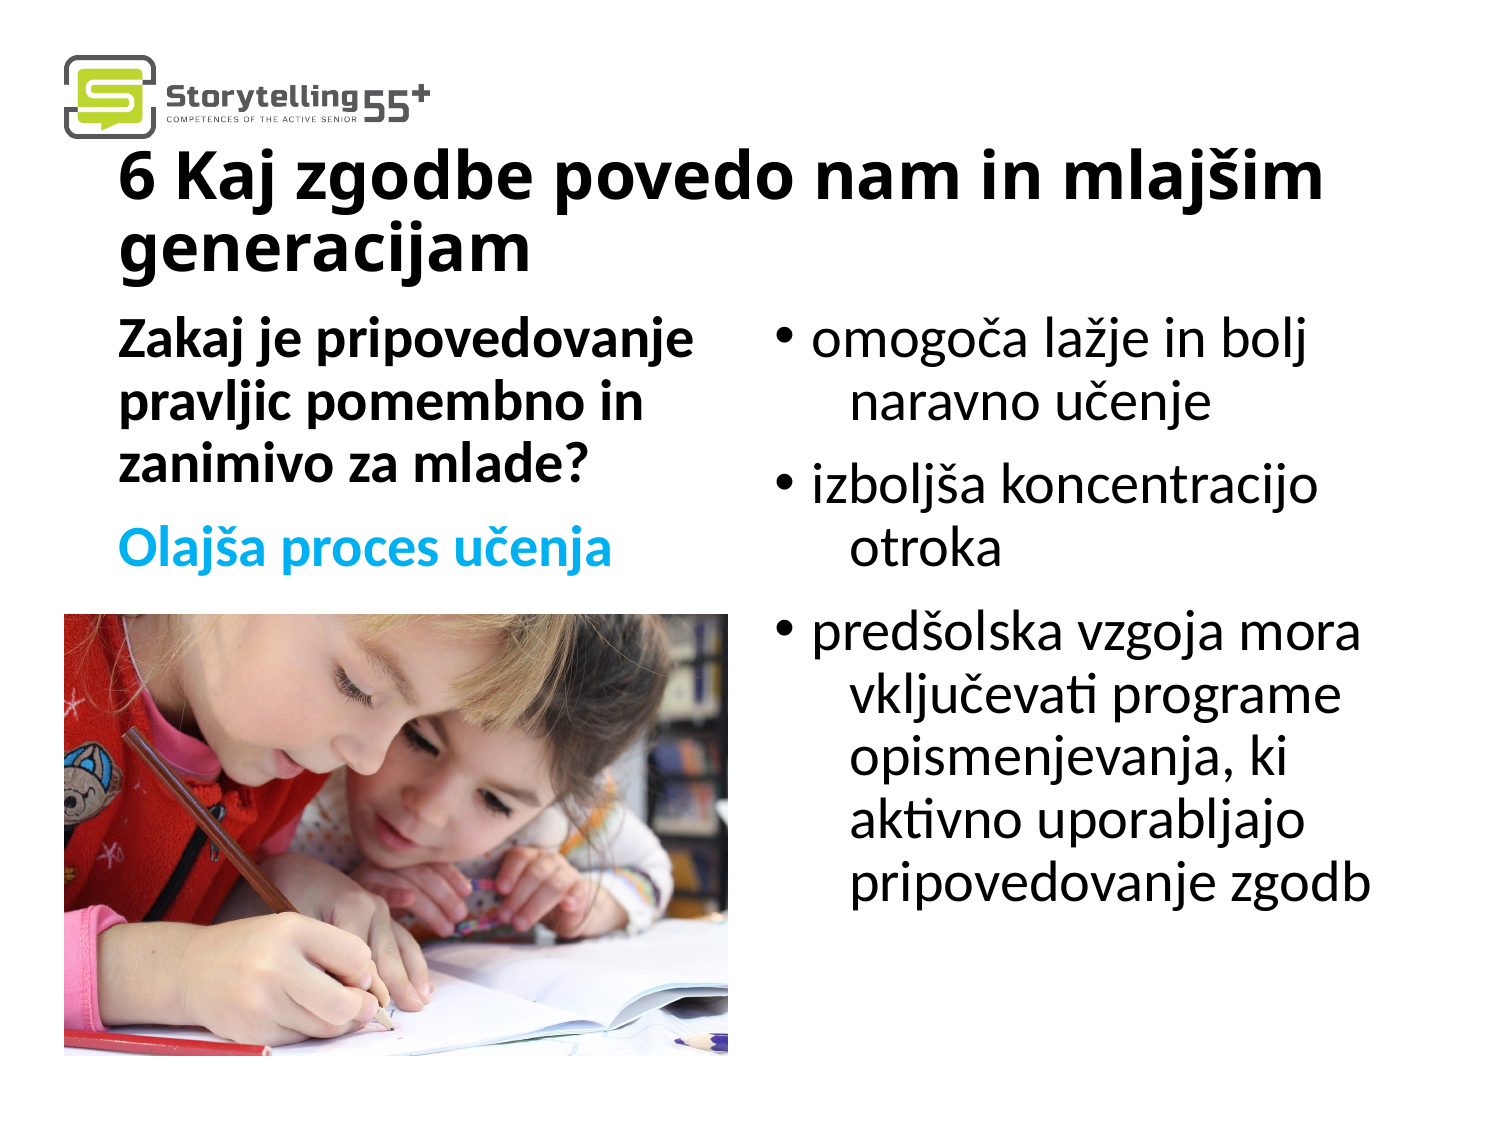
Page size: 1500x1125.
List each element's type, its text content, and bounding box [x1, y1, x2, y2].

picture [64, 614, 728, 1057]
picture [64, 55, 430, 139]
title 6 Kaj zgodbe povedo nam in mlajšim generacijam [103, 127, 1397, 300]
list omogoča lažje in bolj naravno učenje izboljša koncentracijo otroka predšolska vzgoja mora vključevati programe opismenjevanja, ki aktivno uporabljajo pripovedovanje zgodb [759, 299, 1397, 1014]
list Zakaj je pripovedovanje pravljic pomembno in zanimivo za mlade? Olajša proces učenja [103, 299, 741, 1014]
